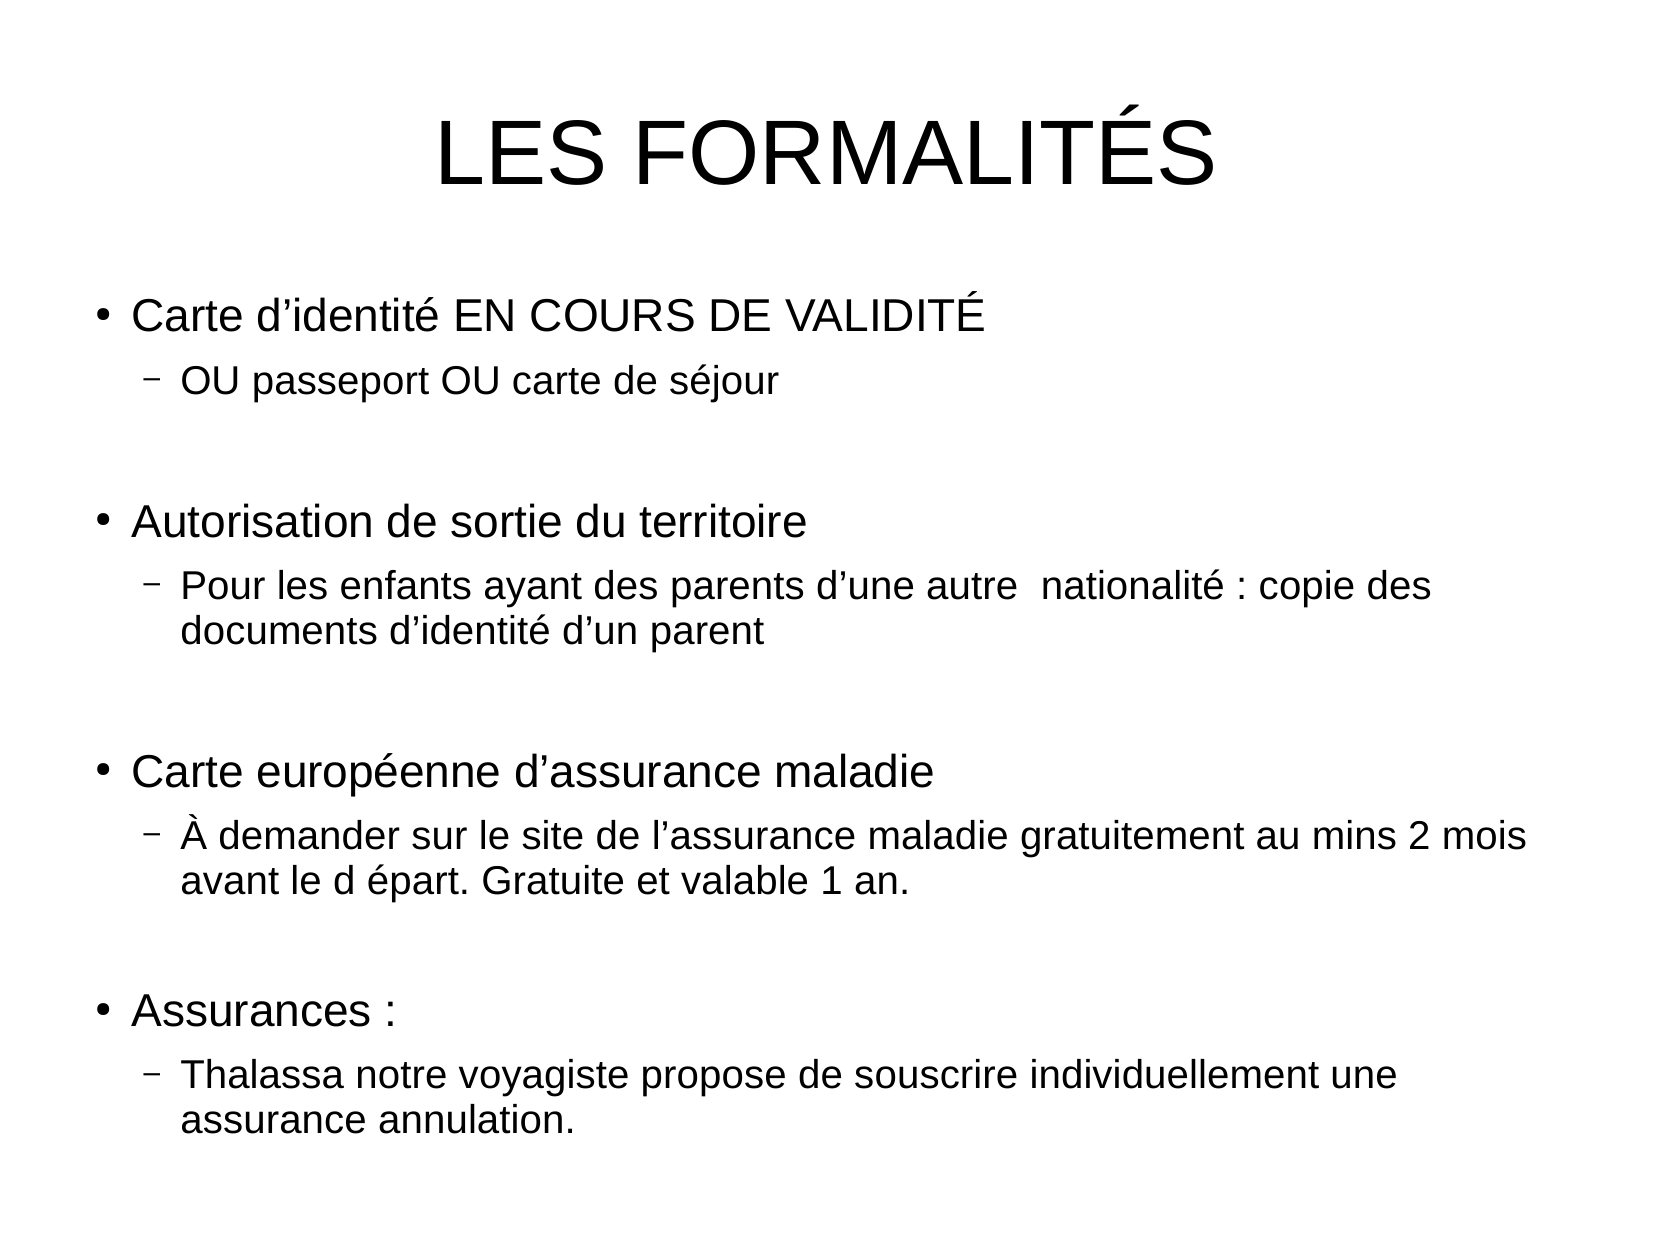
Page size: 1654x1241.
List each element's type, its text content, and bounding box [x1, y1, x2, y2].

title LES FORMALITÉS [82, 49, 1571, 257]
list Carte d’identité EN COURS DE VALIDITÉ OU passeport OU carte de séjour Autorisation de sortie du territoire Pour les enfants ayant des parents d’une autre nationalité : copie des documents d’identité d’un parent Carte européenne d’assurance maladie À demander sur le site de l’assurance maladie gratuitement au mins 2 mois avant le d épart. Gratuite et valable 1 an. Assurances : Thalassa notre voyagiste propose de souscrire individuellement une assurance annulation. [82, 290, 1571, 1205]
